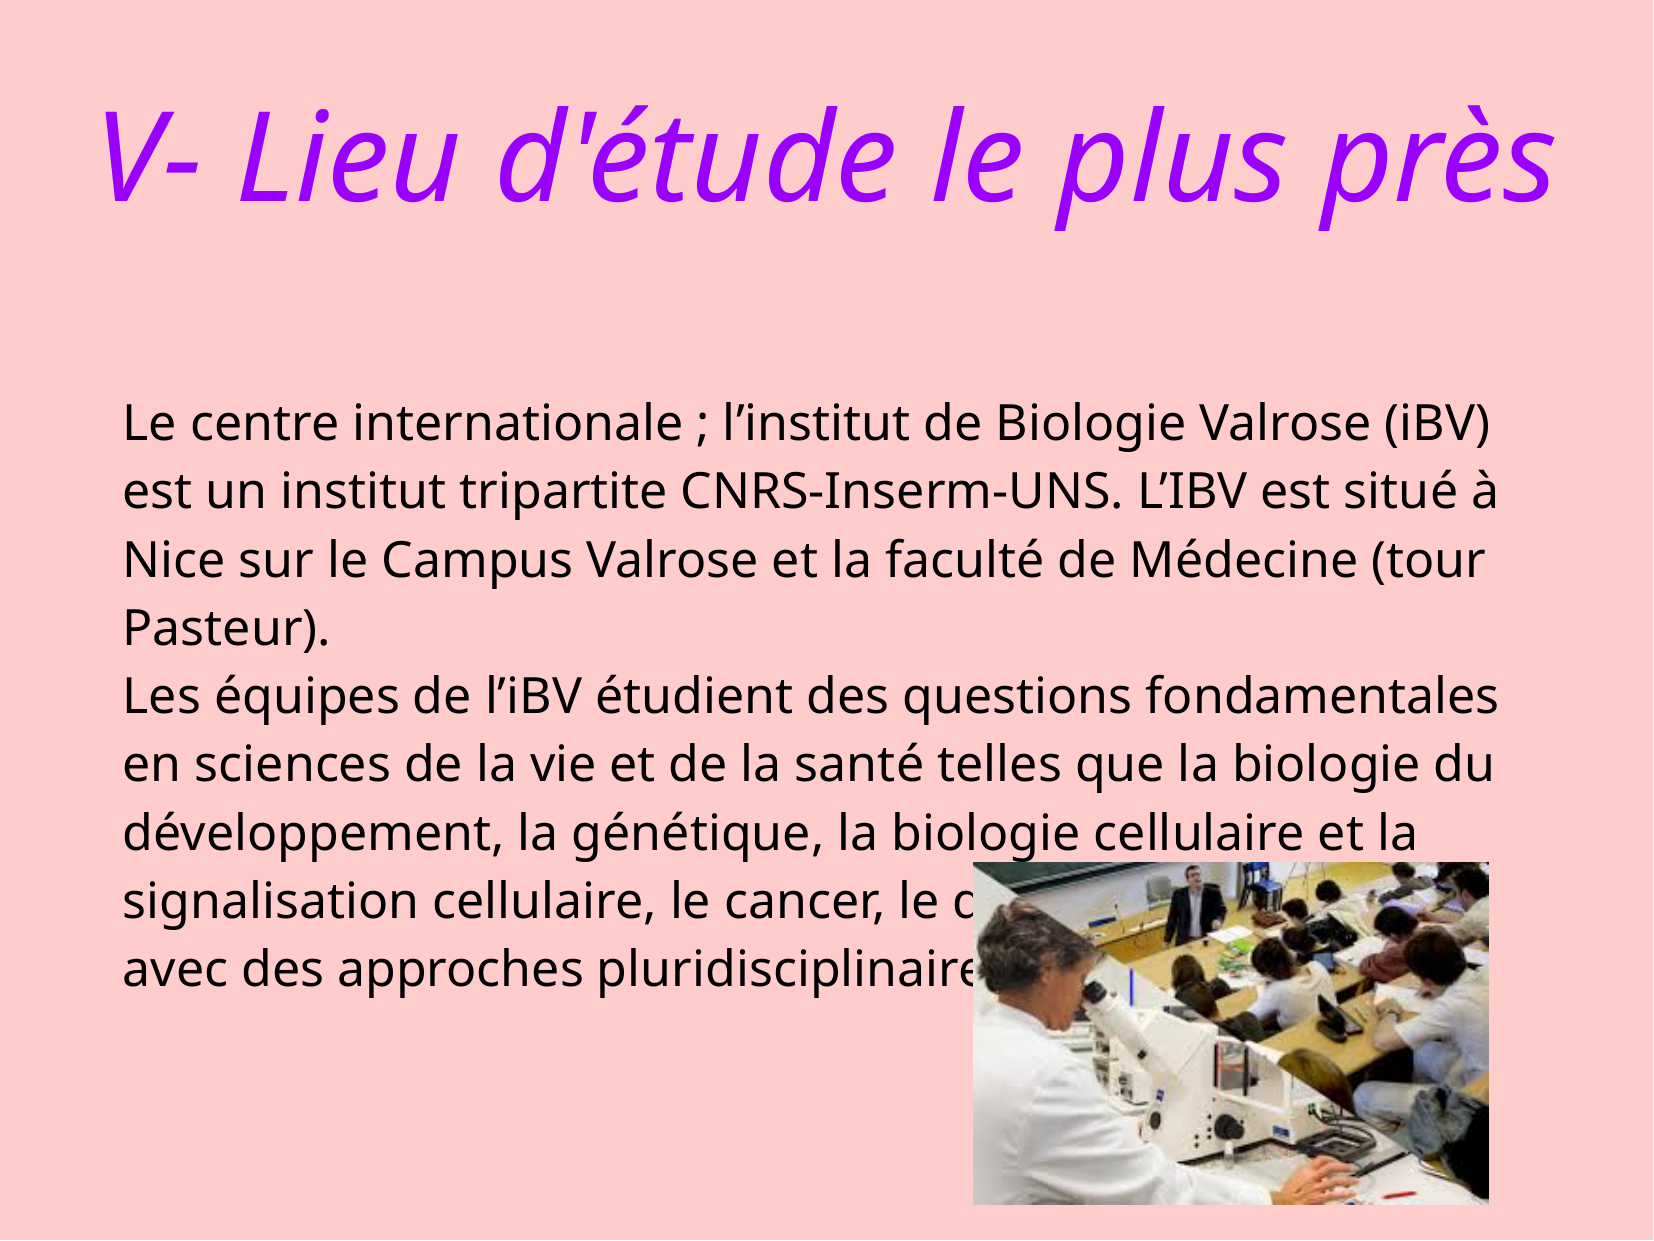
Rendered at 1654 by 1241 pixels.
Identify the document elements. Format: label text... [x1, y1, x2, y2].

title V- Lieu d'étude le plus près [82, 49, 1571, 257]
picture [973, 862, 1489, 1205]
text_box Le centre internationale ; l’institut de Biologie Valrose (iBV) est un institut tripartite CNRS-Inserm-UNS. L’IBV est situé à Nice sur le Campus Valrose et la faculté de Médecine (tour Pasteur). Les équipes de l’iBV étudient des questions fondamentales en sciences de la vie et de la santé telles que la biologie du développement, la génétique, la biologie cellulaire et la signalisation cellulaire, le cancer, le diabète, l’obésité, etc. avec des approches pluridisciplinaires. [107, 295, 1548, 851]
